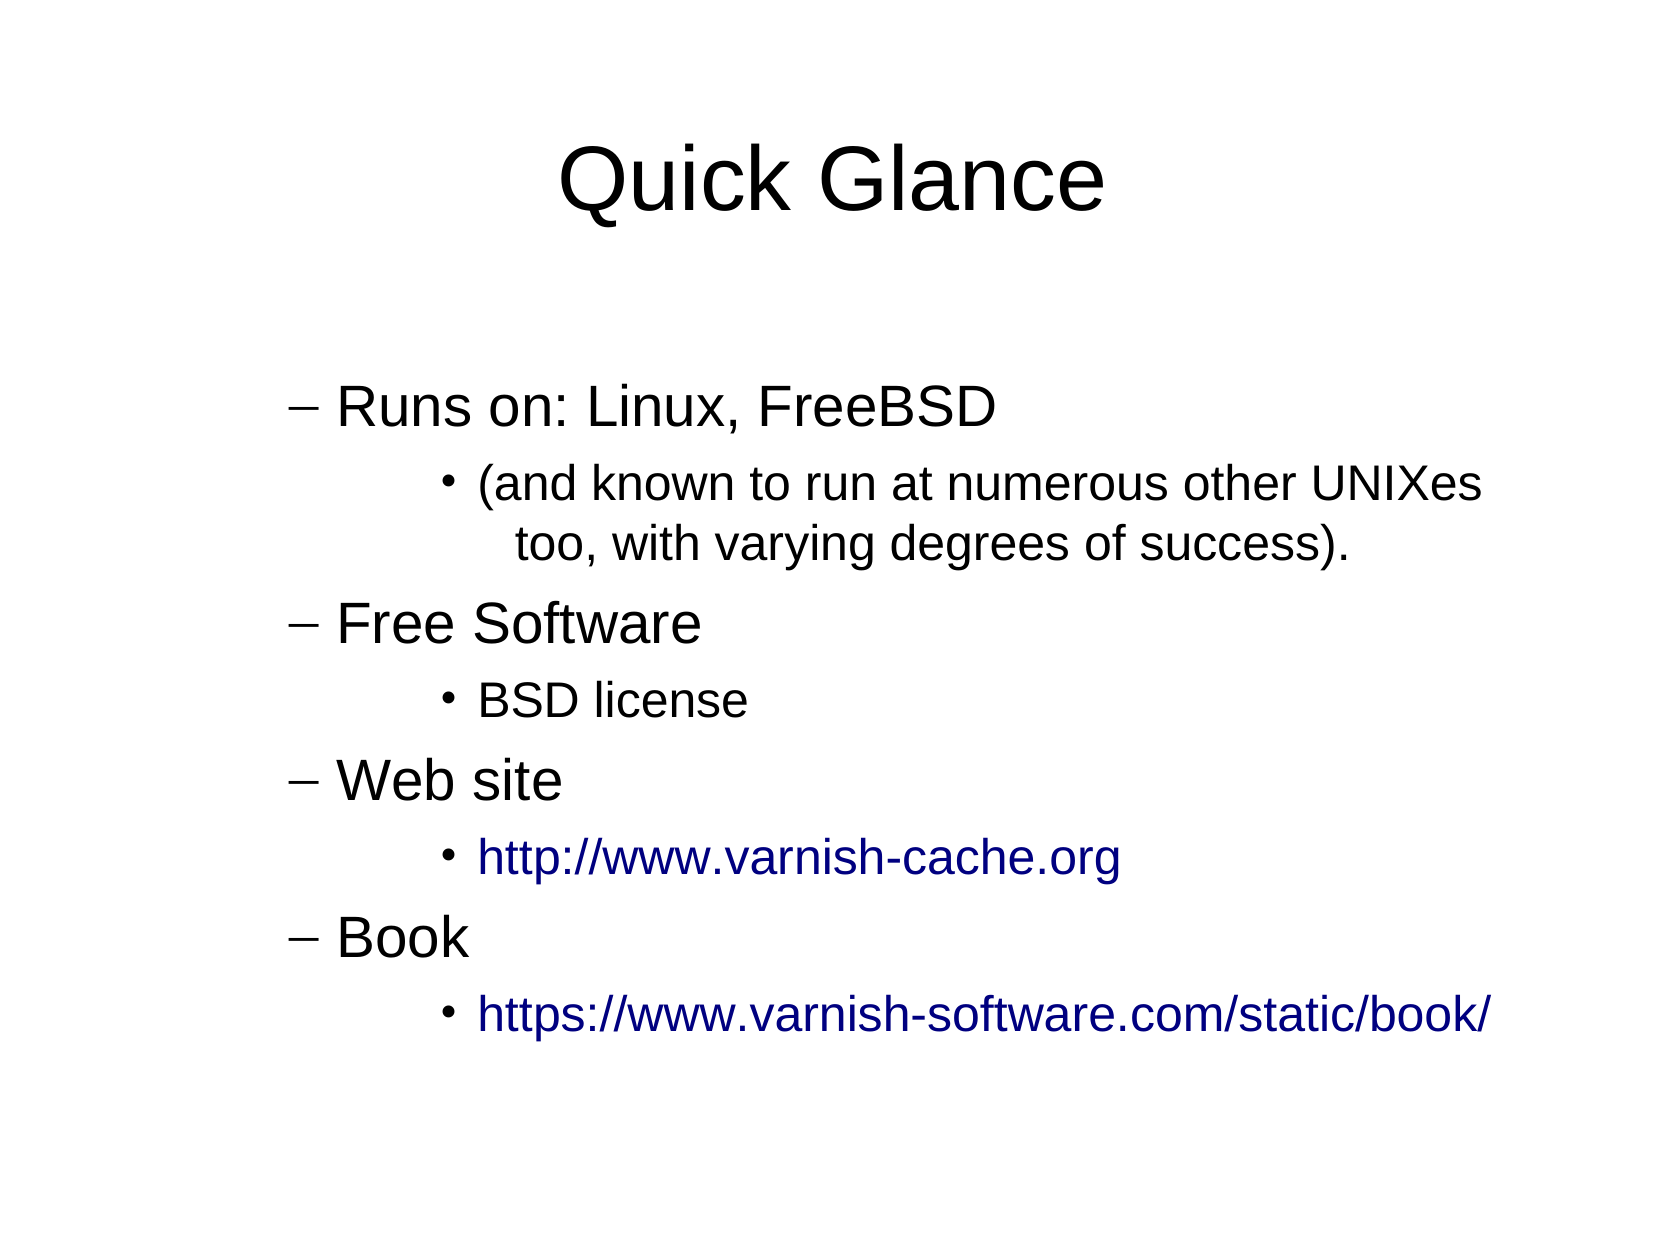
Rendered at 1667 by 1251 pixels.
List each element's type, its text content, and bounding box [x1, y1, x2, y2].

title Quick Glance [124, 110, 1541, 319]
list Runs on: Linux, FreeBSD (and known to run at numerous other UNIXes too, with varying degrees of success). Free Software BSD license Web site http://www.varnish-cache.org Book https://www.varnish-software.com/static/book/ [124, 360, 1541, 1086]
